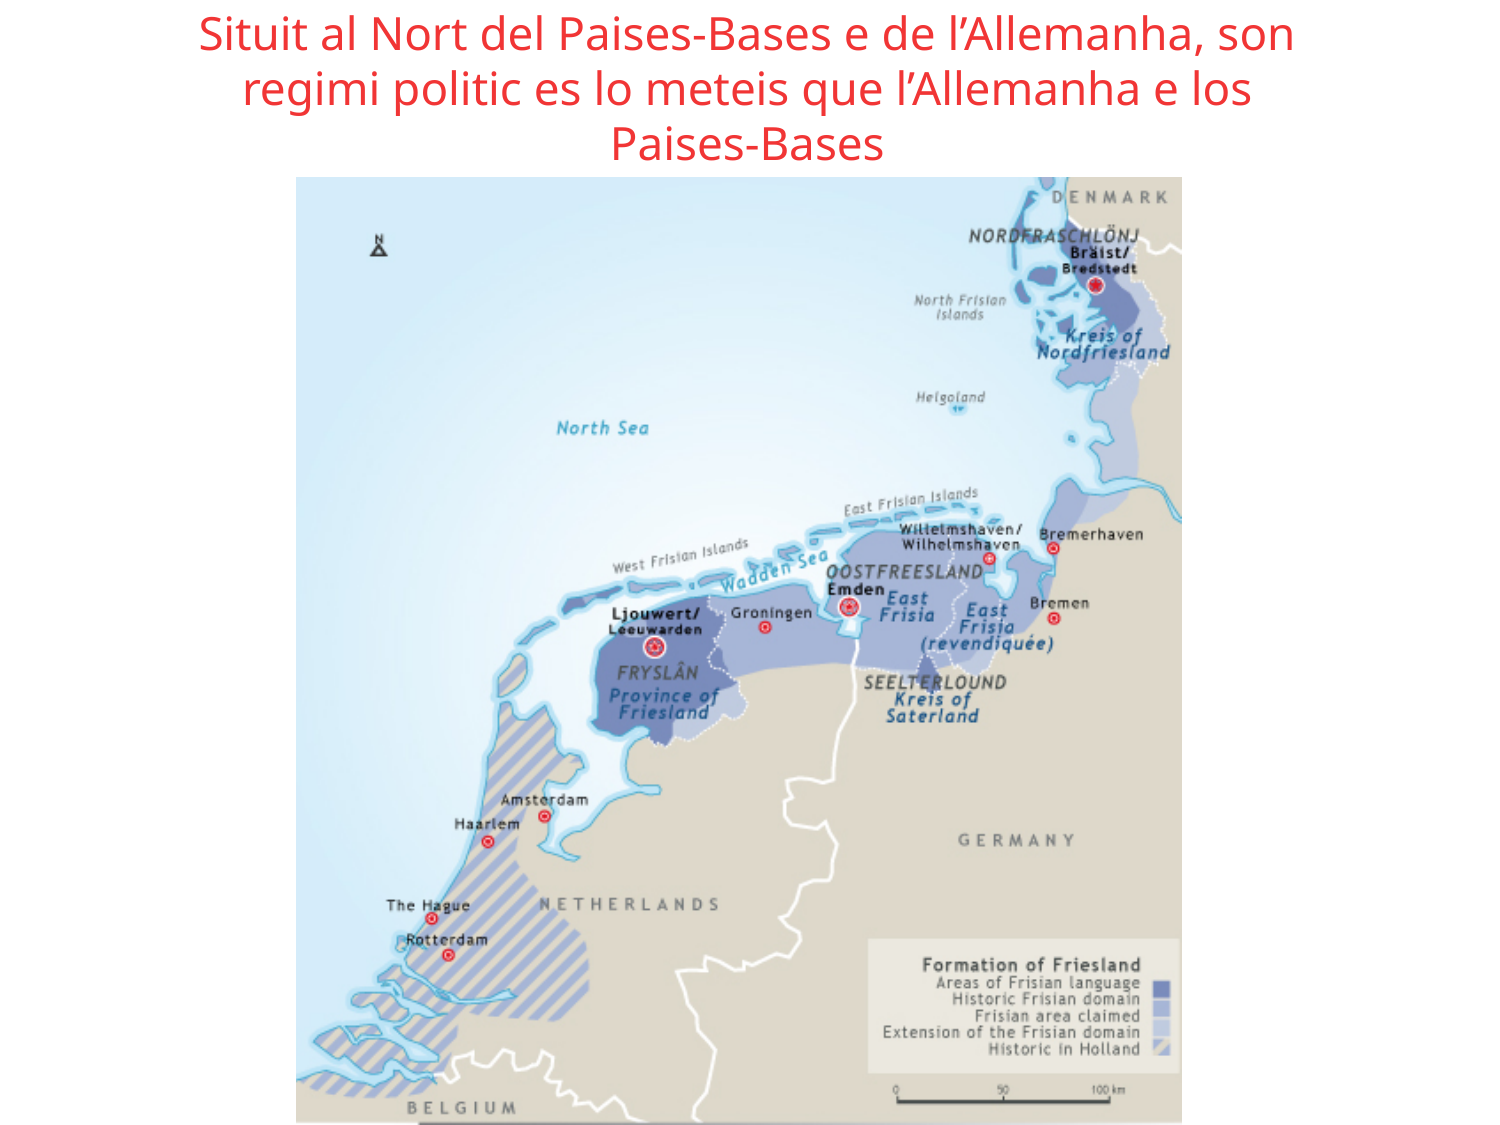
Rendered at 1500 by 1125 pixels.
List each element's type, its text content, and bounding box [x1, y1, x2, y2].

title Situit al Nort del Paises-Bases e de l’Allemanha, son regimi politic es lo meteis que l’Allemanha e los Paises-Bases [147, 0, 1348, 175]
picture [296, 177, 1182, 1125]
